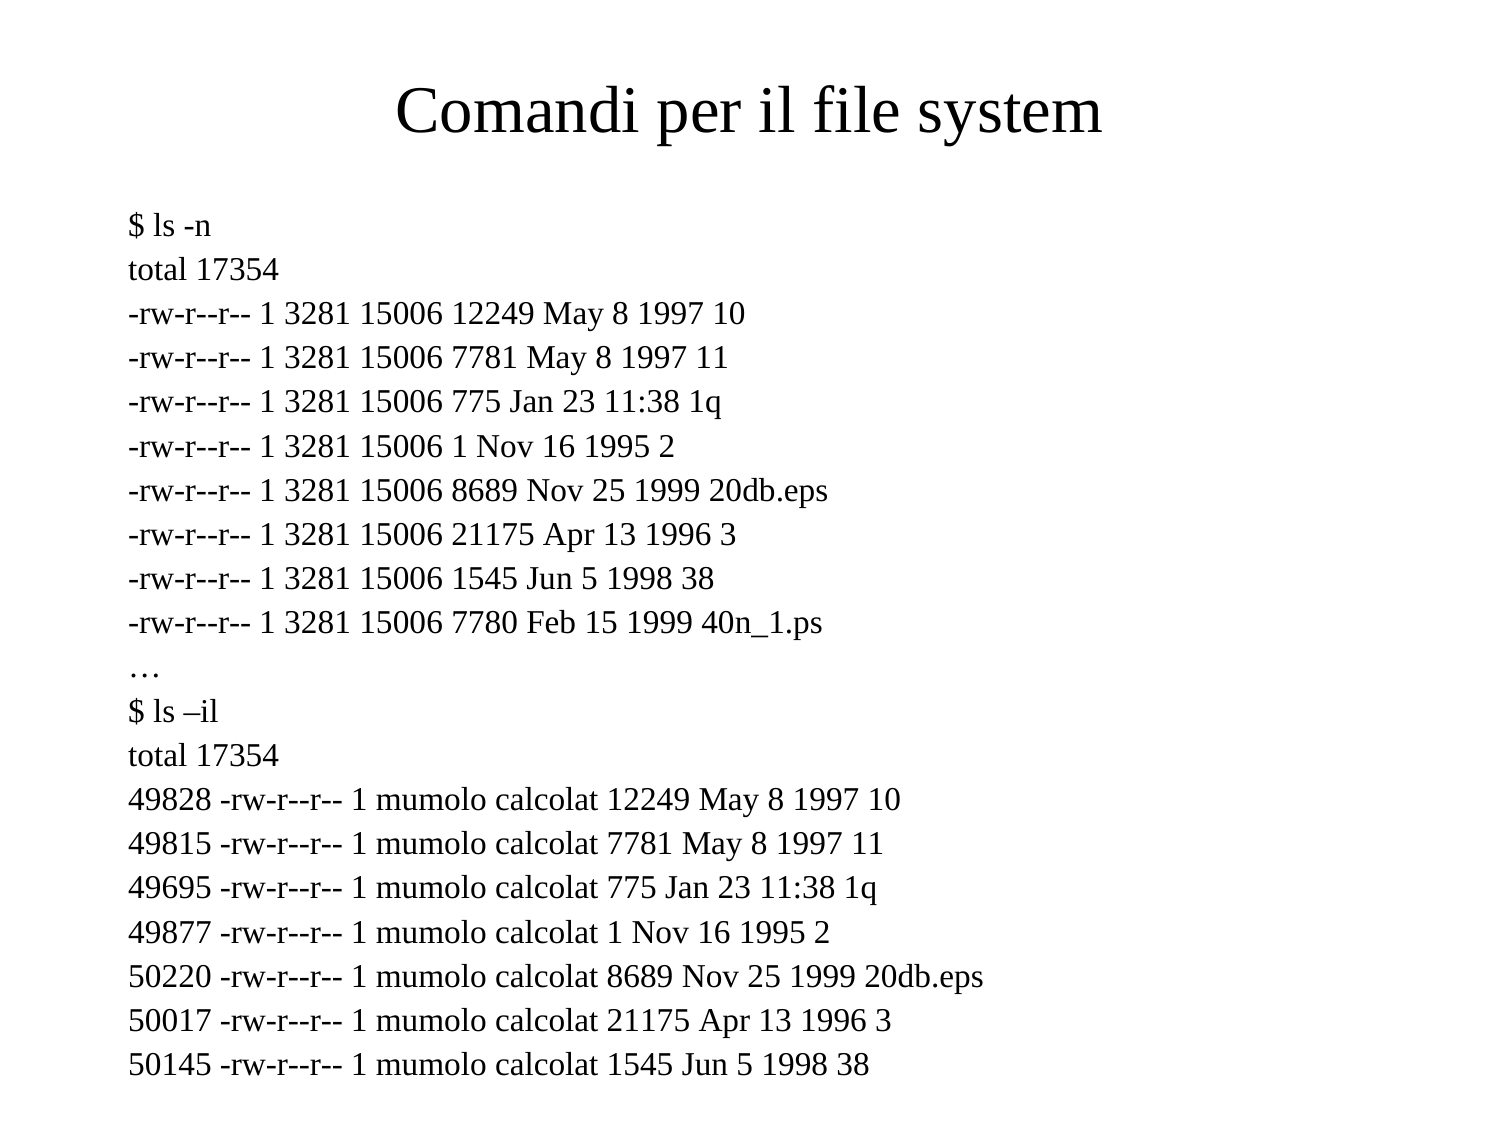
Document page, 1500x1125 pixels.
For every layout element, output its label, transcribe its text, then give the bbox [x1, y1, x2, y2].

title Comandi per il file system [112, 12, 1388, 199]
list $ ls -n total 17354 -rw-r--r-- 1 3281 15006 12249 May 8 1997 10 -rw-r--r-- 1 3281 15006 7781 May 8 1997 11 -rw-r--r-- 1 3281 15006 775 Jan 23 11:38 1q -rw-r--r-- 1 3281 15006 1 Nov 16 1995 2 -rw-r--r-- 1 3281 15006 8689 Nov 25 1999 20db.eps -rw-r--r-- 1 3281 15006 21175 Apr 13 1996 3 -rw-r--r-- 1 3281 15006 1545 Jun 5 1998 38 -rw-r--r-- 1 3281 15006 7780 Feb 15 1999 40n_1.ps … $ ls –il total 17354 49828 -rw-r--r-- 1 mumolo calcolat 12249 May 8 1997 10 49815 -rw-r--r-- 1 mumolo calcolat 7781 May 8 1997 11 49695 -rw-r--r-- 1 mumolo calcolat 775 Jan 23 11:38 1q 49877 -rw-r--r-- 1 mumolo calcolat 1 Nov 16 1995 2 50220 -rw-r--r-- 1 mumolo calcolat 8689 Nov 25 1999 20db.eps 50017 -rw-r--r-- 1 mumolo calcolat 21175 Apr 13 1996 3 50145 -rw-r--r-- 1 mumolo calcolat 1545 Jun 5 1998 38 [112, 199, 1388, 1092]
